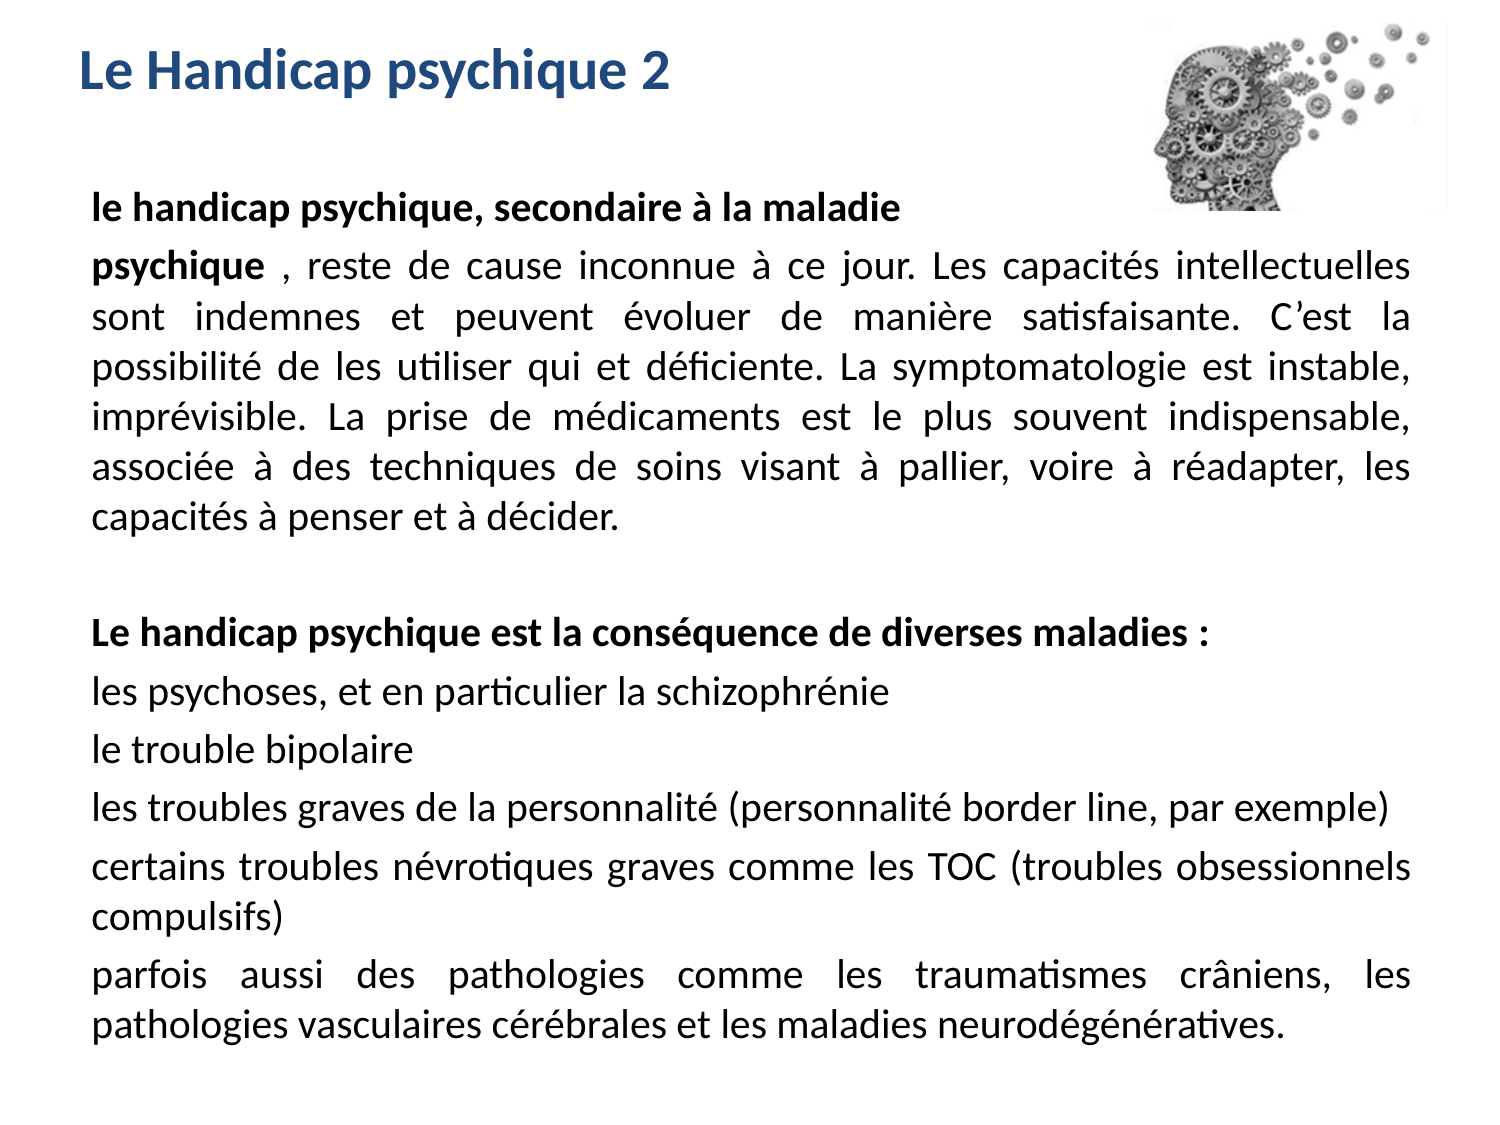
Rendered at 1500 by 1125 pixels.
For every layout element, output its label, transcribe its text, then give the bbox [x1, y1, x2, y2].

list le handicap psychique, secondaire à la maladie psychique , reste de cause inconnue à ce jour. Les capacités intellectuelles sont indemnes et peuvent évoluer de manière satisfaisante. C’est la possibilité de les utiliser qui et déficiente. La symptomatologie est instable, imprévisible. La prise de médicaments est le plus souvent indispensable, associée à des techniques de soins visant à pallier, voire à réadapter, les capacités à penser et à décider. Le handicap psychique est la conséquence de diverses maladies : les psychoses, et en particulier la schizophrénie le trouble bipolaire les troubles graves de la personnalité (personnalité border line, par exemple) certains troubles névrotiques graves comme les TOC (troubles obsessionnels compulsifs) parfois aussi des pathologies comme les traumatismes crâniens, les pathologies vasculaires cérébrales et les maladies neurodégénératives. [76, 172, 1427, 1035]
title Le Handicap psychique 2 [64, 30, 1139, 102]
picture [1139, 21, 1448, 211]
